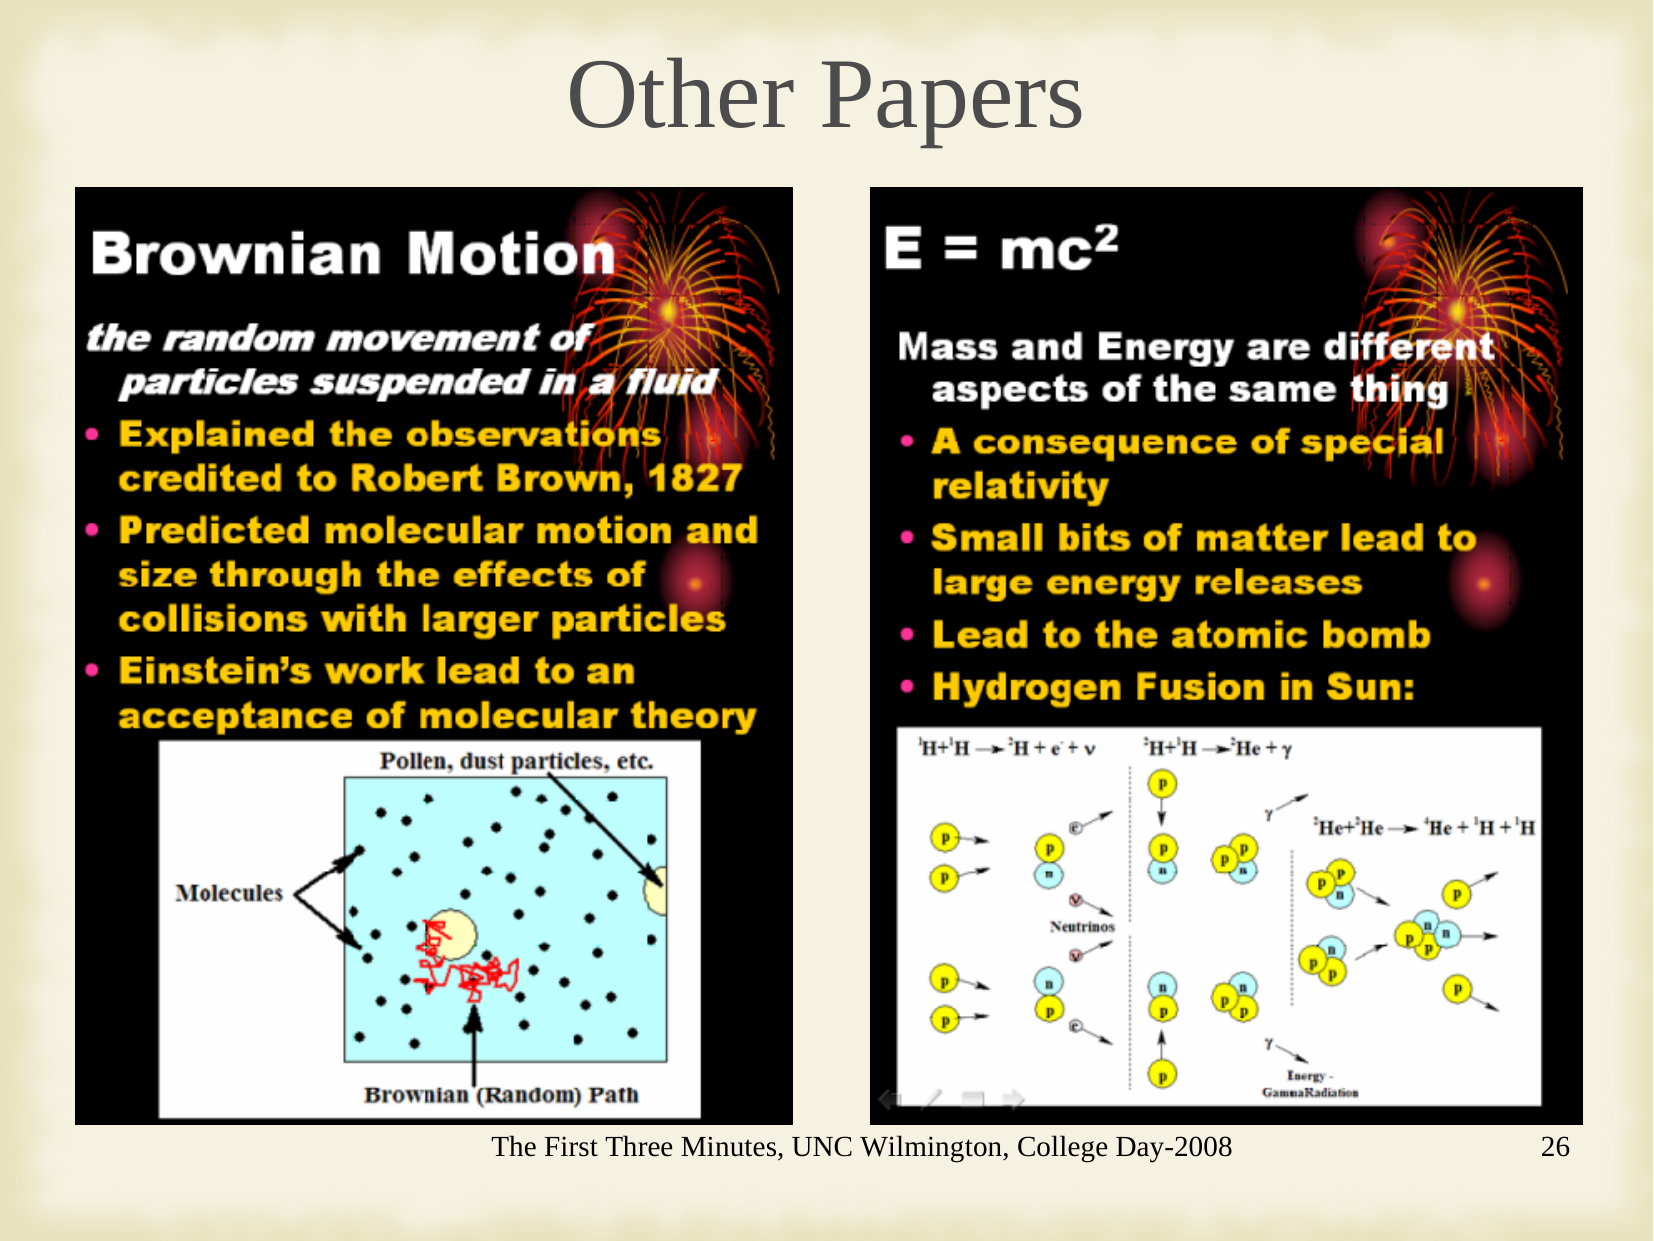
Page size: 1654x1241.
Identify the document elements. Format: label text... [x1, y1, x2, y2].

title Other Papers [82, 0, 1571, 191]
picture [0, 0, 1654, 1241]
